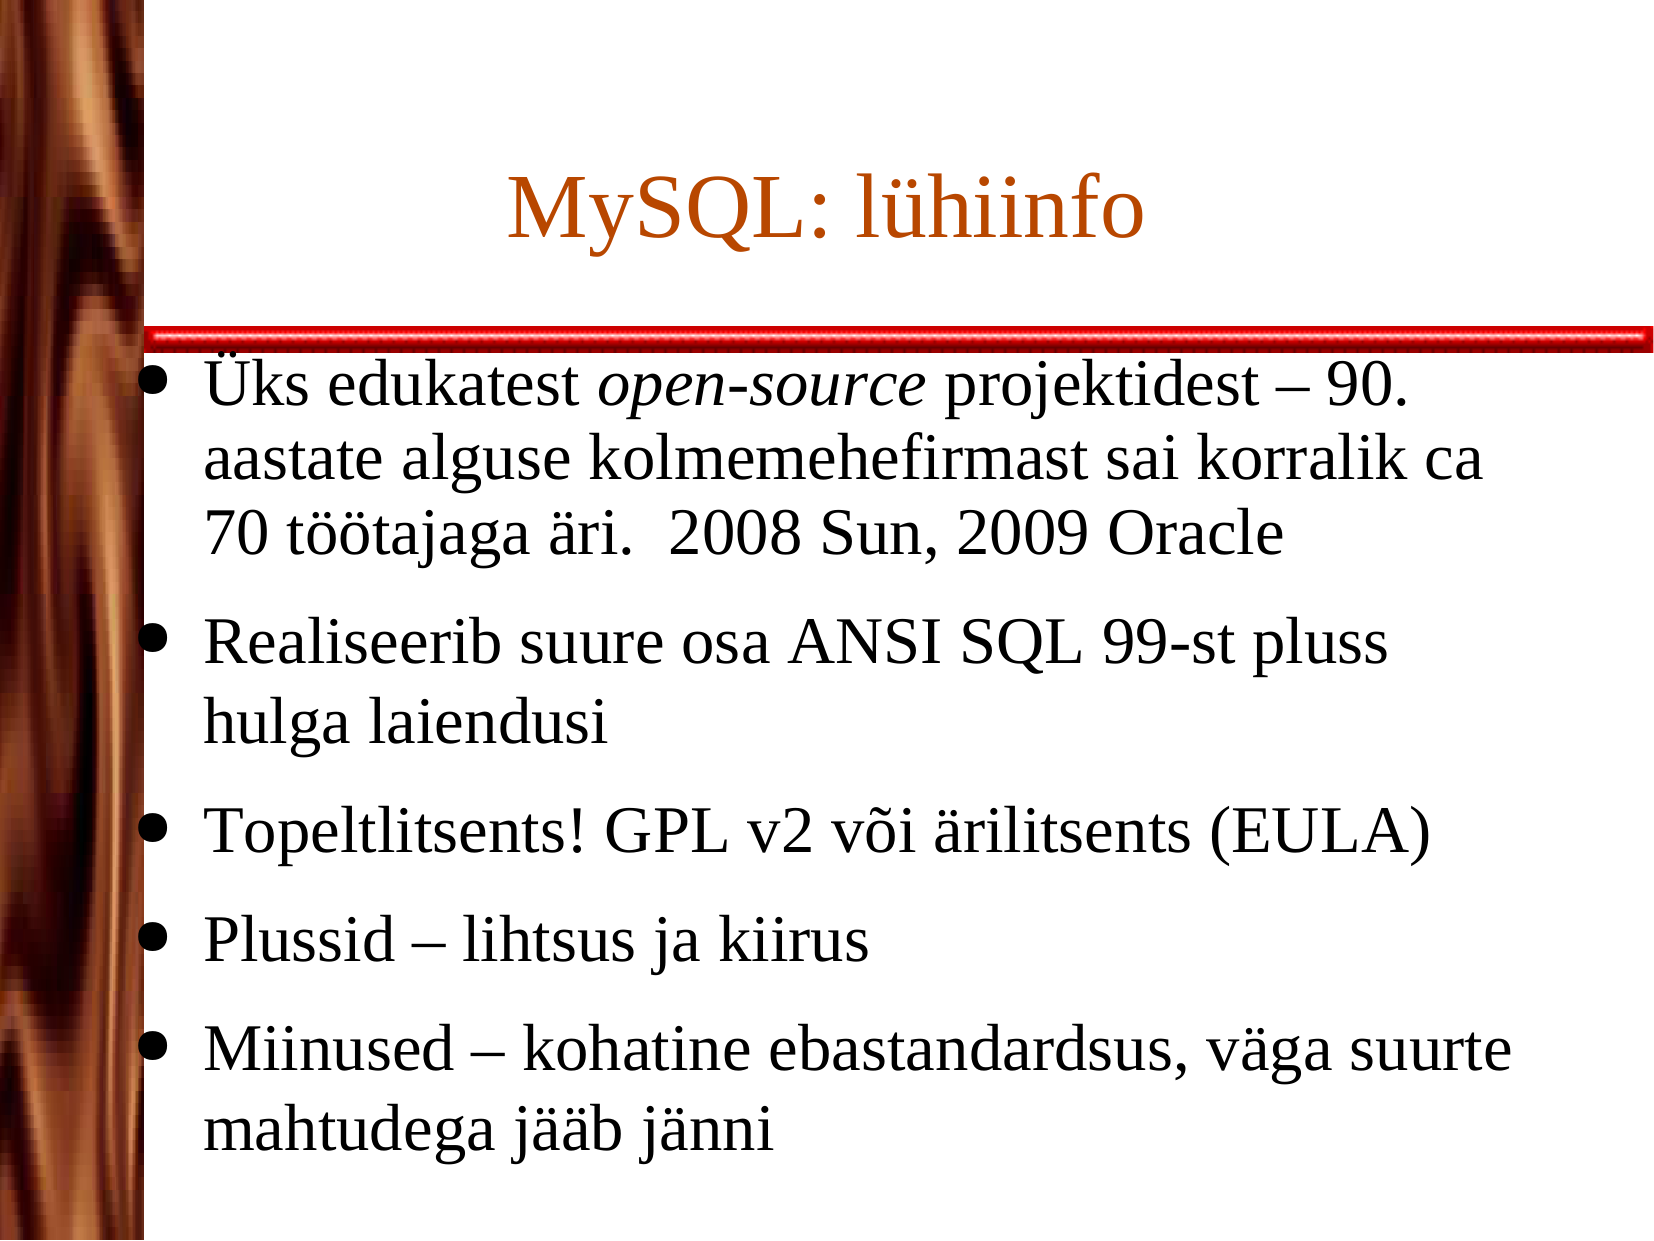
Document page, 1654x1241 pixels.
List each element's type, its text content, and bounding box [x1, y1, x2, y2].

list Üks edukatest open-source projektidest – 90. aastate alguse kolmemehefirmast sai korralik ca 70 töötajaga äri. 2008 Sun, 2009 Oracle Realiseerib suure osa ANSI SQL 99-st pluss hulga laiendusi Topeltlitsents! GPL v2 või ärilitsents (EULA) Plussid – lihtsus ja kiirus Miinused – kohatine ebastandardsus, väga suurte mahtudega jääb jänni [121, 344, 1533, 1165]
title MySQL: lühiinfo [121, 98, 1533, 314]
picture [0, 0, 1654, 1240]
